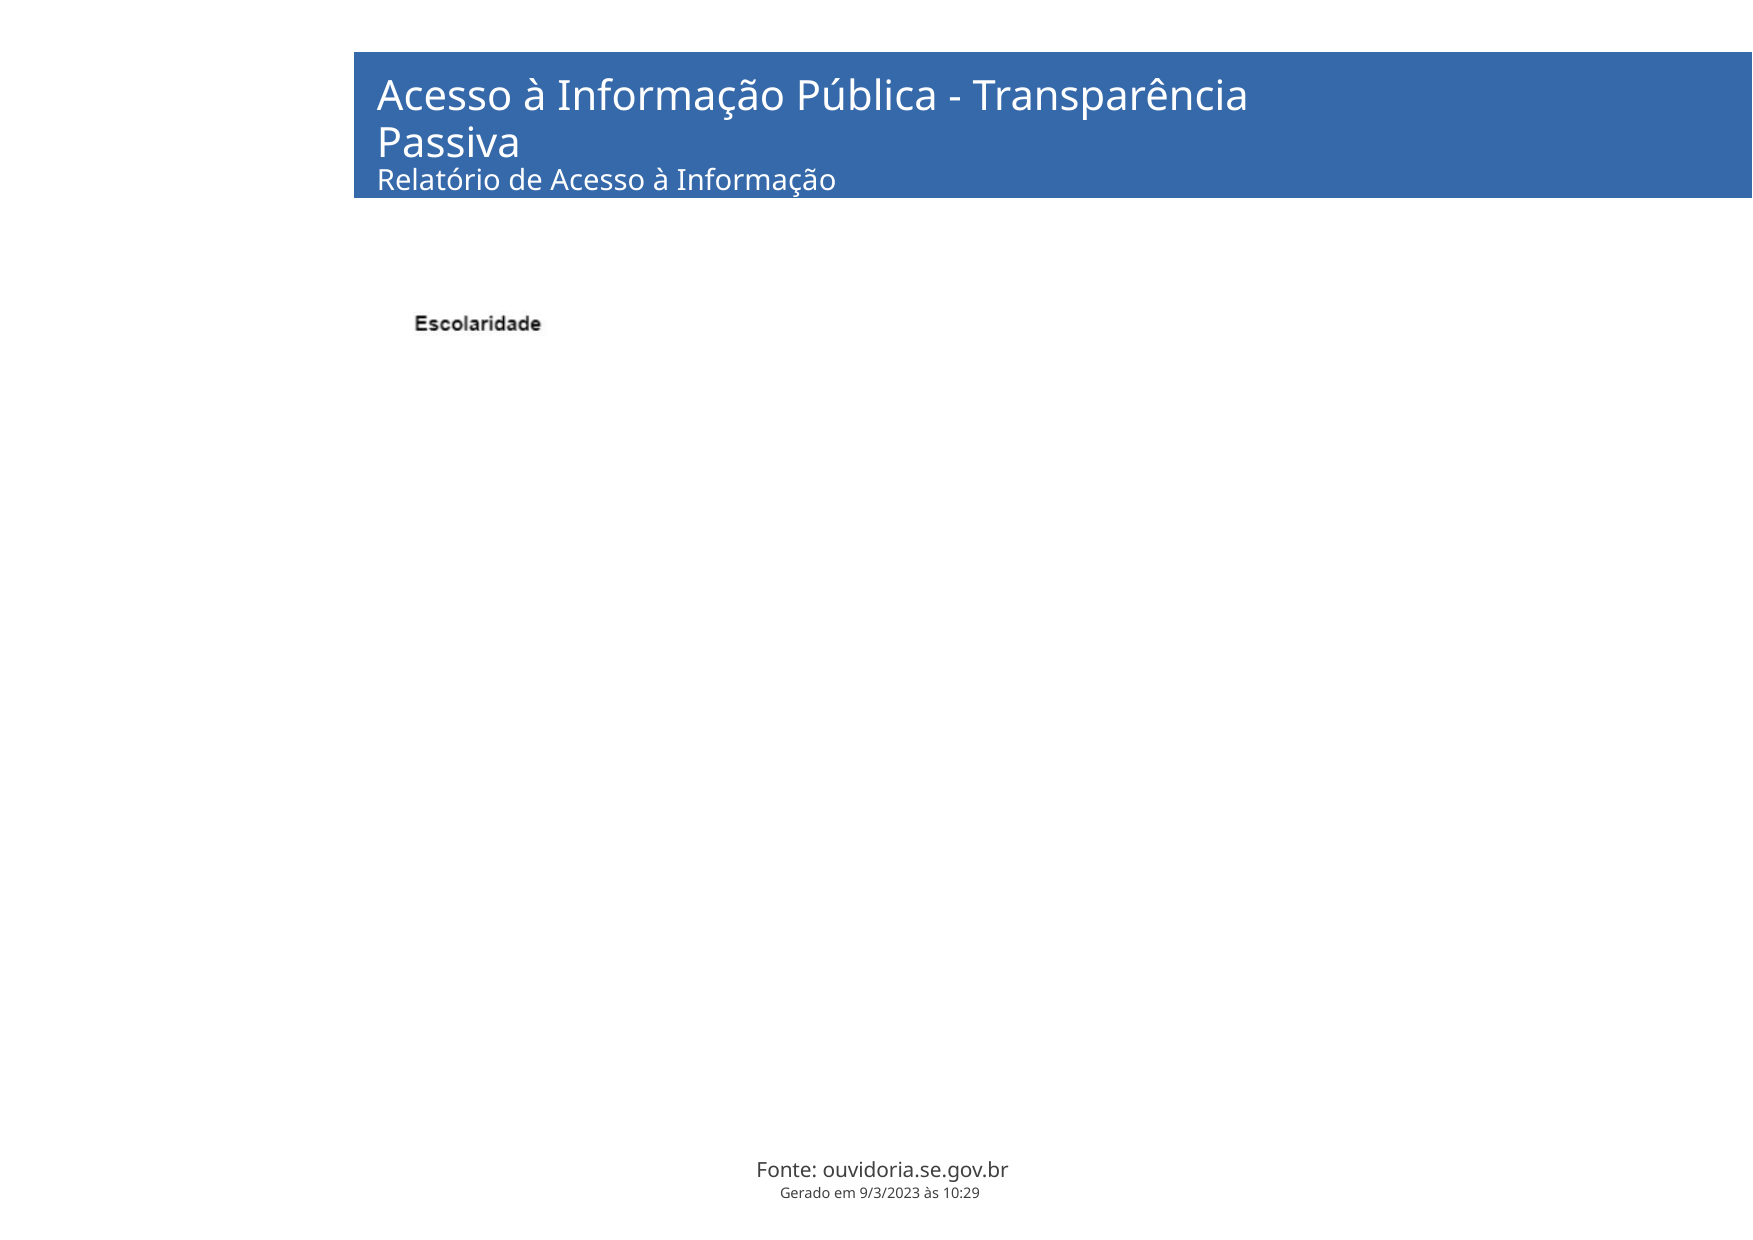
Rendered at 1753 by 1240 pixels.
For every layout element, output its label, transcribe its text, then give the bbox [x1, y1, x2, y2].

text_box Gerado em 9/3/2023 às 10:29 [780, 1184, 999, 1202]
text_box [155, 211, 1599, 1028]
text_box [354, 52, 1752, 198]
text_box Acesso à Informação Pública - Transparência Passiva Relatório de Acesso à Informação EMSETURFevereiro a Fevereiro de 2023 [376, 72, 1403, 228]
text_box Fonte: ouvidoria.se.gov.br [756, 1158, 1023, 1182]
